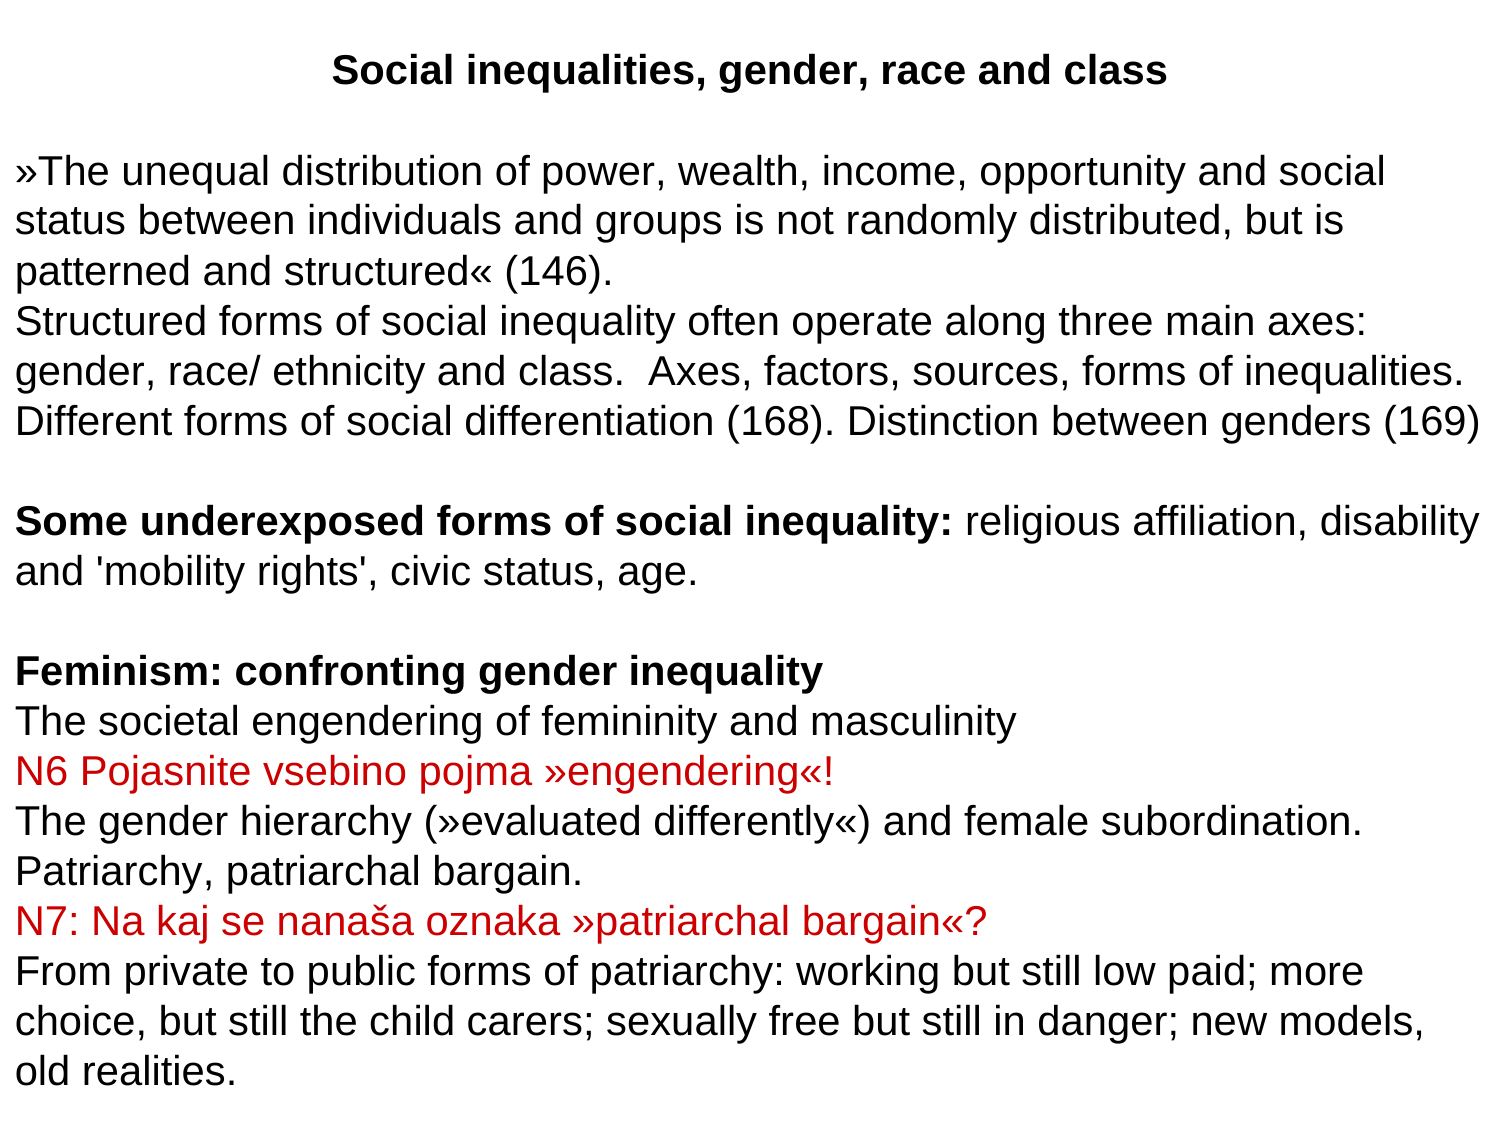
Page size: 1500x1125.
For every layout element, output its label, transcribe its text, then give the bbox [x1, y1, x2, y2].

text_box Social inequalities, gender, race and class »The unequal distribution of power, wealth, income, opportunity and social status between individuals and groups is not randomly distributed, but is patterned and structured« (146). Structured forms of social inequality often operate along three main axes: gender, race/ ethnicity and class. Axes, factors, sources, forms of inequalities. Different forms of social differentiation (168). Distinction between genders (169) Some underexposed forms of social inequality: religious affiliation, disability and 'mobility rights', civic status, age. Feminism: confronting gender inequality The societal engendering of femininity and masculinity N6 Pojasnite vsebino pojma »engendering«! The gender hierarchy (»evaluated differently«) and female subordination. Patriarchy, patriarchal bargain. N7: Na kaj se nanaša oznaka »patriarchal bargain«? From private to public forms of patriarchy: working but still low paid; more choice, but still the child carers; sexually free but still in danger; new models, old realities. [0, 35, 1500, 1102]
